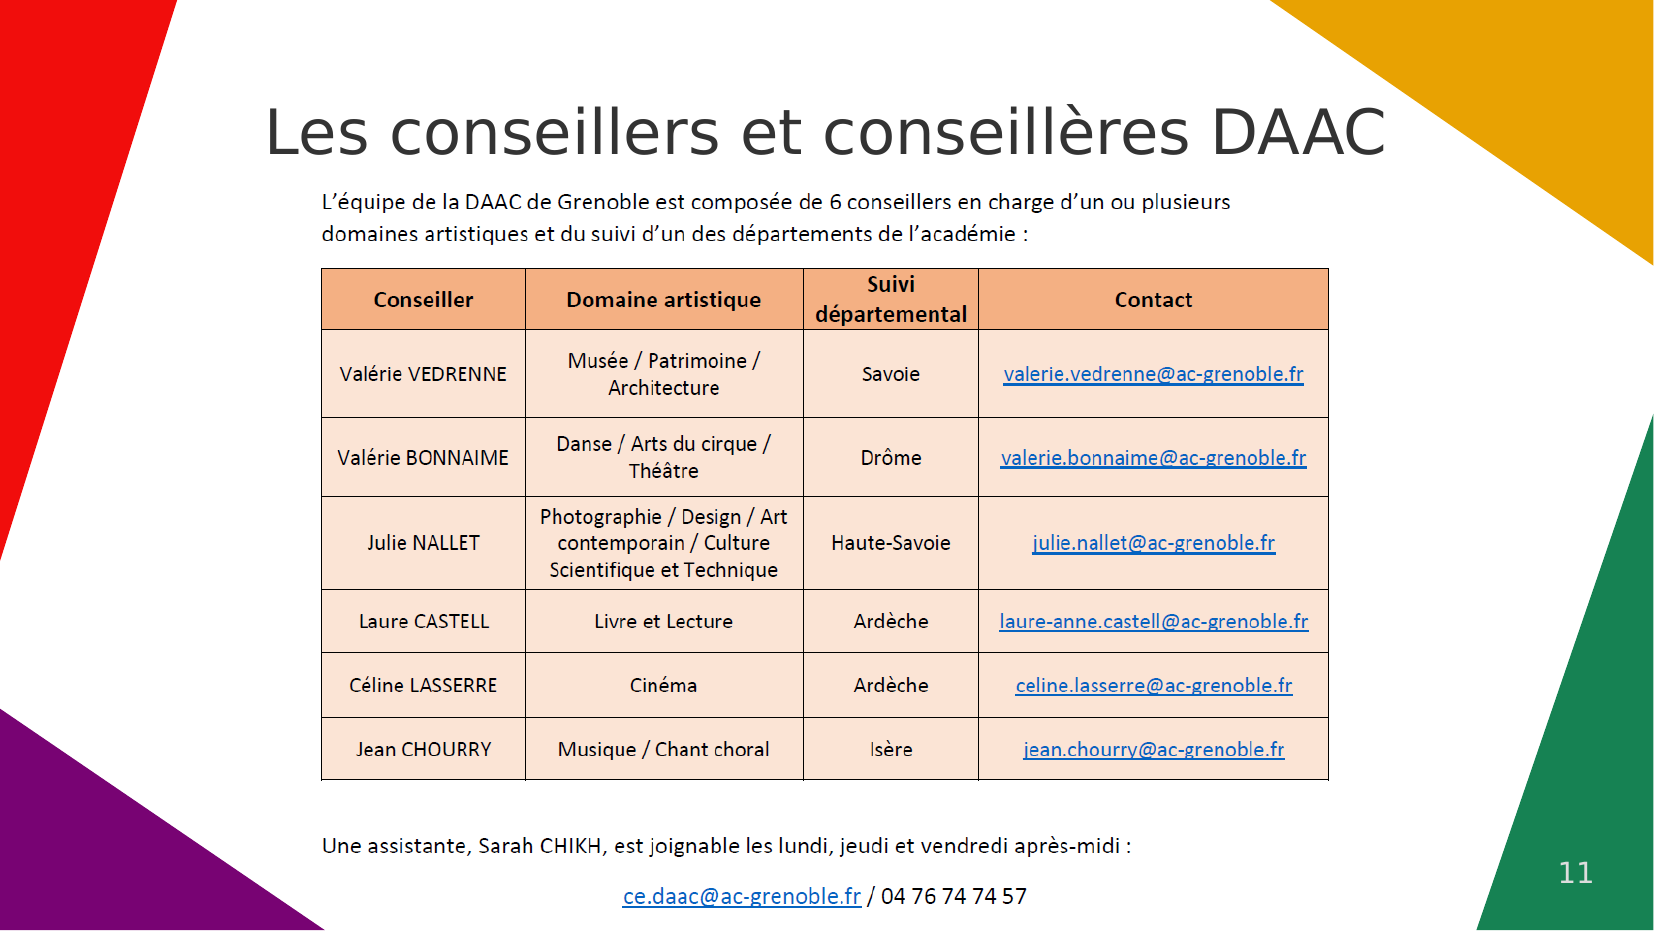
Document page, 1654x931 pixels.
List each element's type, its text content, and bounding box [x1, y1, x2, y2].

title Les conseillers et conseillères DAAC [118, 59, 1536, 207]
picture [306, 176, 1345, 916]
